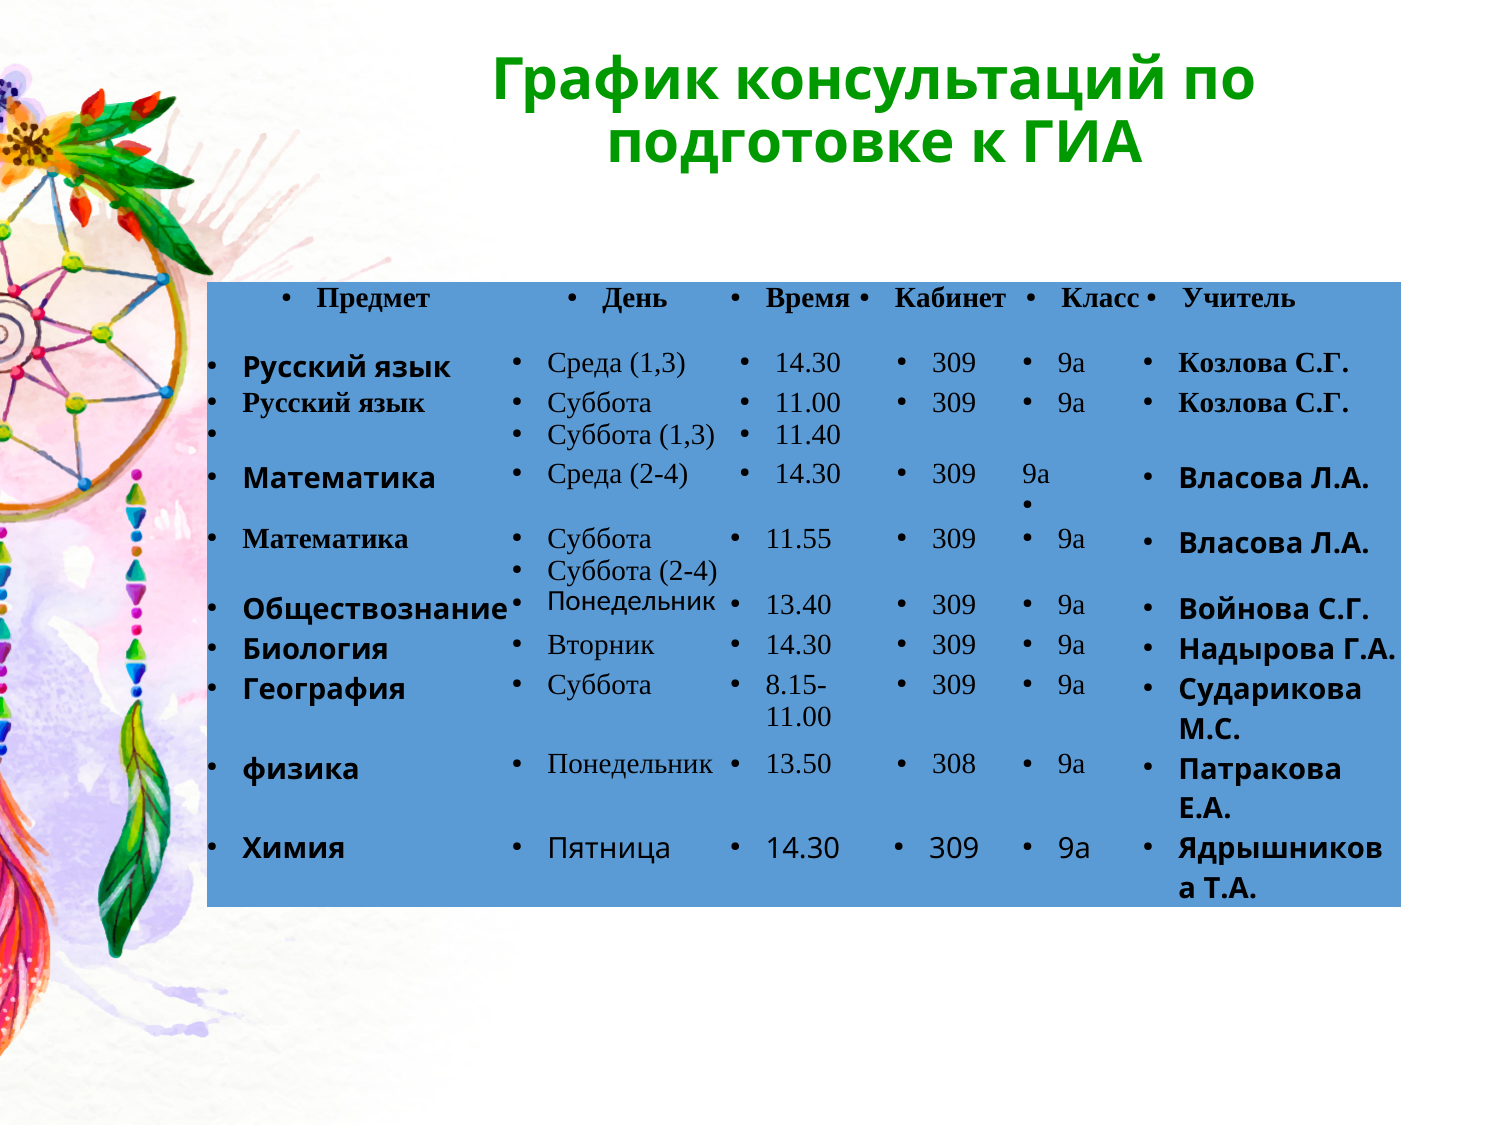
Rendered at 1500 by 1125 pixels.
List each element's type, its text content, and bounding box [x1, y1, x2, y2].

table_cell 309 [851, 828, 1023, 907]
table_cell Обществознание [207, 588, 512, 628]
table_cell Математика [207, 458, 512, 522]
table_cell 14.30 [730, 628, 851, 669]
table_cell 11.00 11.40 [730, 386, 851, 458]
table_cell 9а [1023, 522, 1143, 588]
table_header Предмет [207, 282, 512, 346]
title График консультаций по подготовке к ГИА [348, 41, 1401, 259]
table_cell 9а [1023, 669, 1143, 748]
table_cell 309 [851, 588, 1023, 628]
table_cell 13.40 [730, 588, 851, 628]
table_header Время [730, 282, 851, 346]
table_cell Козлова С.Г. [1143, 346, 1401, 386]
table_cell 309 [851, 522, 1023, 588]
table_cell Понедельник [512, 748, 730, 828]
table_cell Русский язык [207, 346, 512, 386]
table_cell Биология [207, 628, 512, 669]
table_cell Суббота Суббота (1,3) [512, 386, 730, 458]
table_cell 309 [851, 458, 1023, 522]
table_cell Войнова С.Г. [1143, 588, 1401, 628]
table_cell Патракова Е.А. [1143, 748, 1401, 828]
table_cell Математика [207, 522, 512, 588]
table_header Класс [1023, 282, 1143, 346]
table_cell Сударикова М.С. [1143, 669, 1401, 748]
table_cell 8.15-11.00 [730, 669, 851, 748]
table_cell 309 [851, 346, 1023, 386]
table_cell Химия [207, 828, 512, 907]
table_cell 14.30 [730, 828, 851, 907]
table_header Учитель [1143, 282, 1401, 346]
table_cell 9а [1023, 346, 1143, 386]
table_cell Среда (1,3) [512, 346, 730, 386]
table_cell 14.30 [730, 458, 851, 522]
table_cell 9а [1023, 748, 1143, 828]
table_cell Русский язык [207, 386, 512, 458]
table_cell Понедельник [512, 588, 730, 628]
table_cell 11.55 [730, 522, 851, 588]
table_cell Среда (2-4) [512, 458, 730, 522]
table_cell 309 [851, 669, 1023, 748]
table_header День [512, 282, 730, 346]
table_cell Пятница [512, 828, 730, 907]
table_cell Власова Л.А. [1143, 522, 1401, 588]
table_cell 14.30 [730, 346, 851, 386]
table_cell Суббота Суббота (2-4) [512, 522, 730, 588]
table_cell 9а [1023, 386, 1143, 458]
table_cell География [207, 669, 512, 748]
table_cell 309 [851, 386, 1023, 458]
table_cell Вторник [512, 628, 730, 669]
table_cell Ядрышникова Т.А. [1143, 828, 1401, 907]
table_cell 9а [1023, 628, 1143, 669]
table_cell Суббота [512, 669, 730, 748]
table_header Кабинет [851, 282, 1023, 346]
table_cell 9а [1023, 458, 1143, 522]
table_cell 9а [1023, 588, 1143, 628]
table_cell 13.50 [730, 748, 851, 828]
table_cell Надырова Г.А. [1143, 628, 1401, 669]
table_cell Власова Л.А. [1143, 458, 1401, 522]
table_cell 308 [851, 748, 1023, 828]
table_cell Козлова С.Г. [1143, 386, 1401, 458]
table_cell физика [207, 748, 512, 828]
table_cell 9а [1023, 828, 1143, 907]
table_cell 309 [851, 628, 1023, 669]
